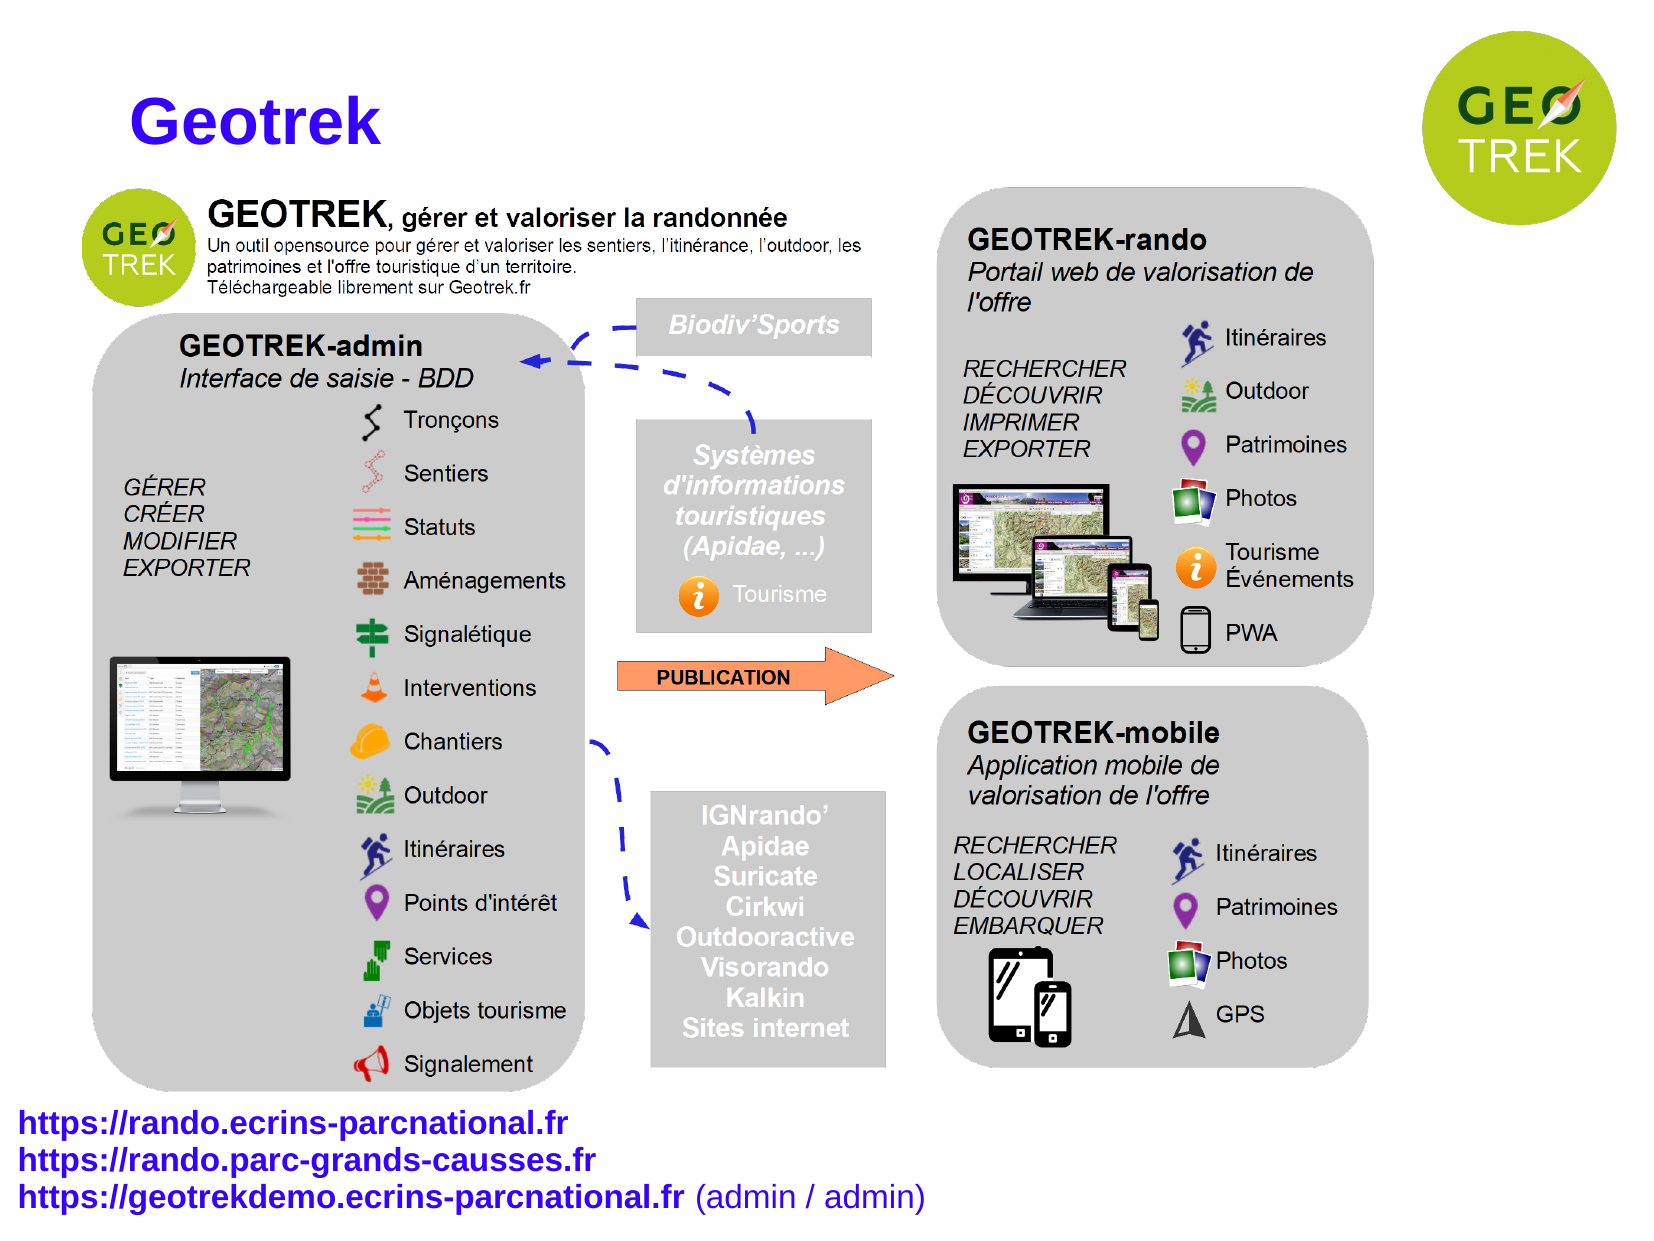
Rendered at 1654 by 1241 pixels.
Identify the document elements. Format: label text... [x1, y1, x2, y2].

list https://rando.ecrins-parcnational.frhttps://rando.parc-grands-causses.frhttps://geotrekdemo.ecrins-parcnational.fr (admin / admin) [17, 1104, 975, 1223]
picture [82, 177, 1382, 1096]
picture [1387, 0, 1654, 264]
title Geotrek [129, 11, 1387, 160]
